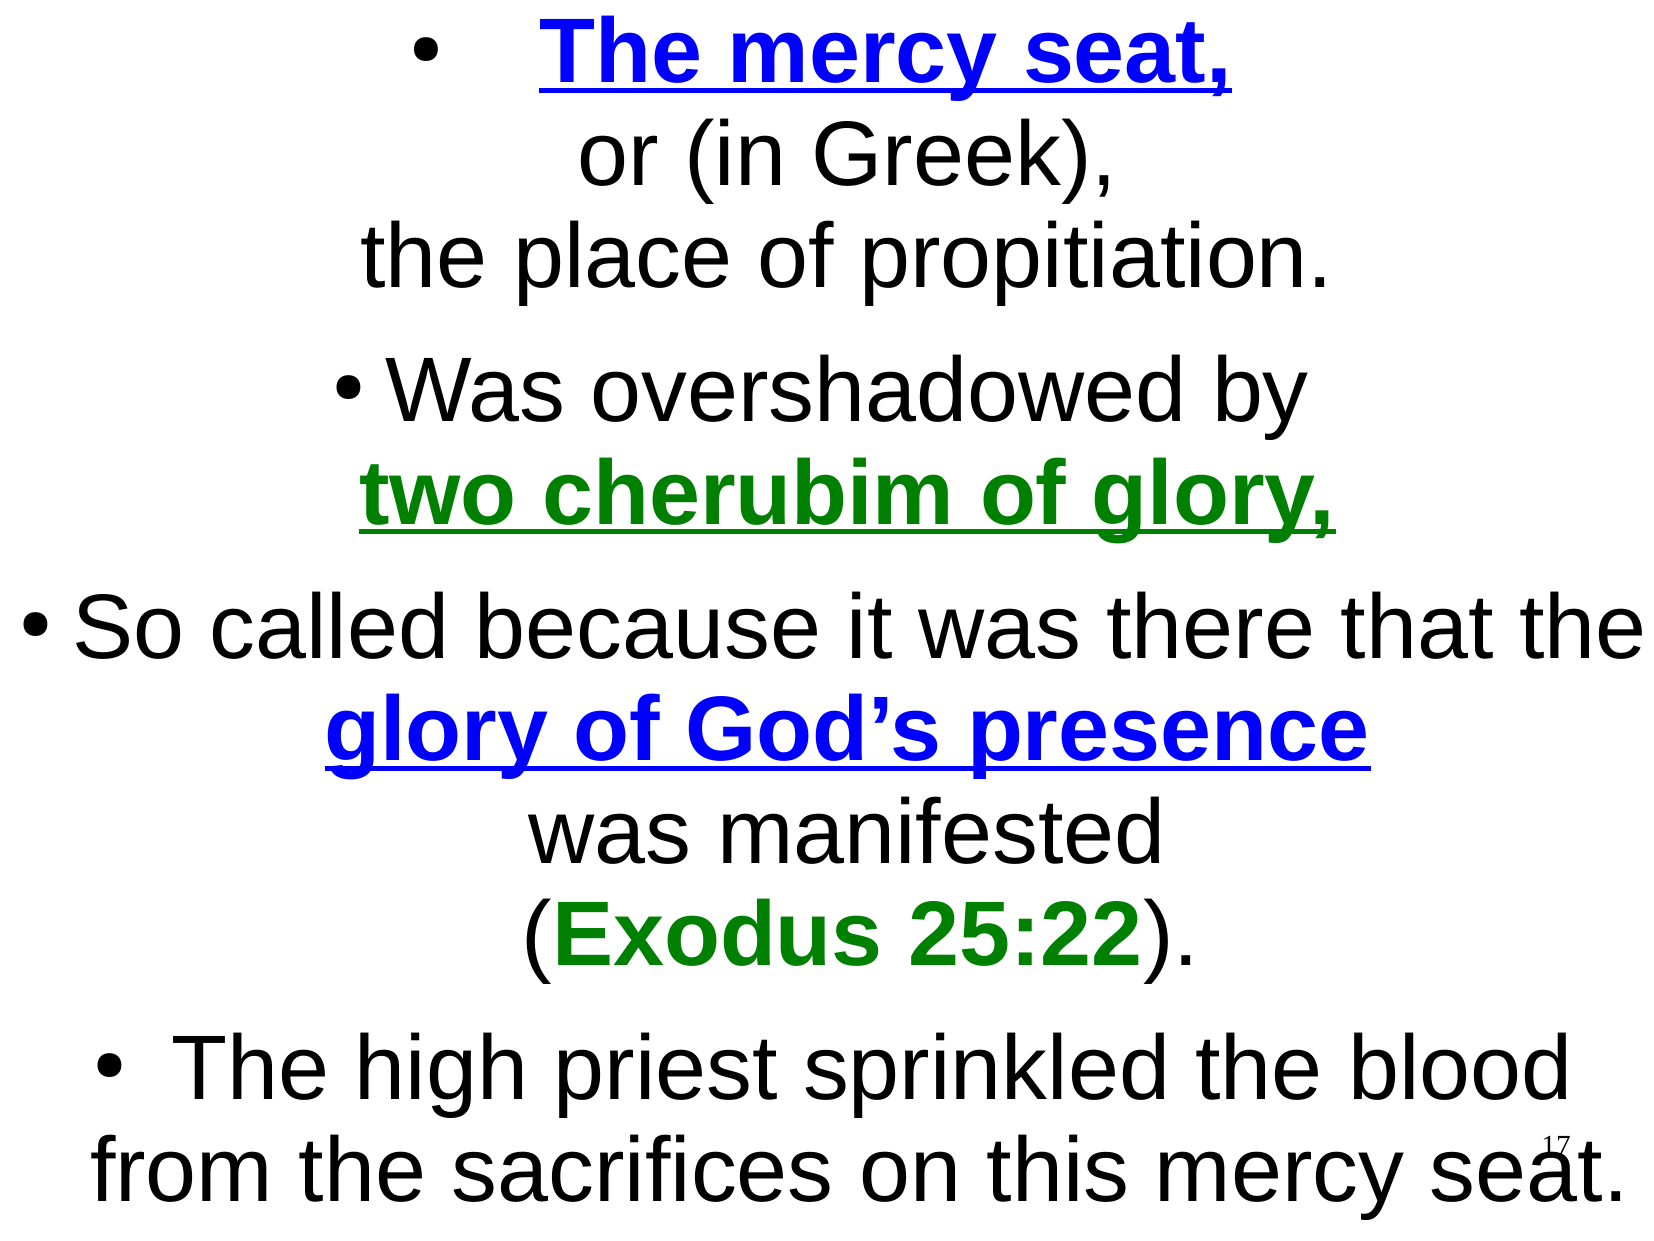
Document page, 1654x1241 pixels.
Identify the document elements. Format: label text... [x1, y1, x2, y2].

list The mercy seat, or (in Greek), the place of propitiation. Was overshadowed by two cherubim of glory, So called because it was there that the glory of God’s presence was manifested (Exodus 25:22). The high priest sprinkled the blood from the sacrifices on this mercy seat. [0, 0, 1651, 1238]
